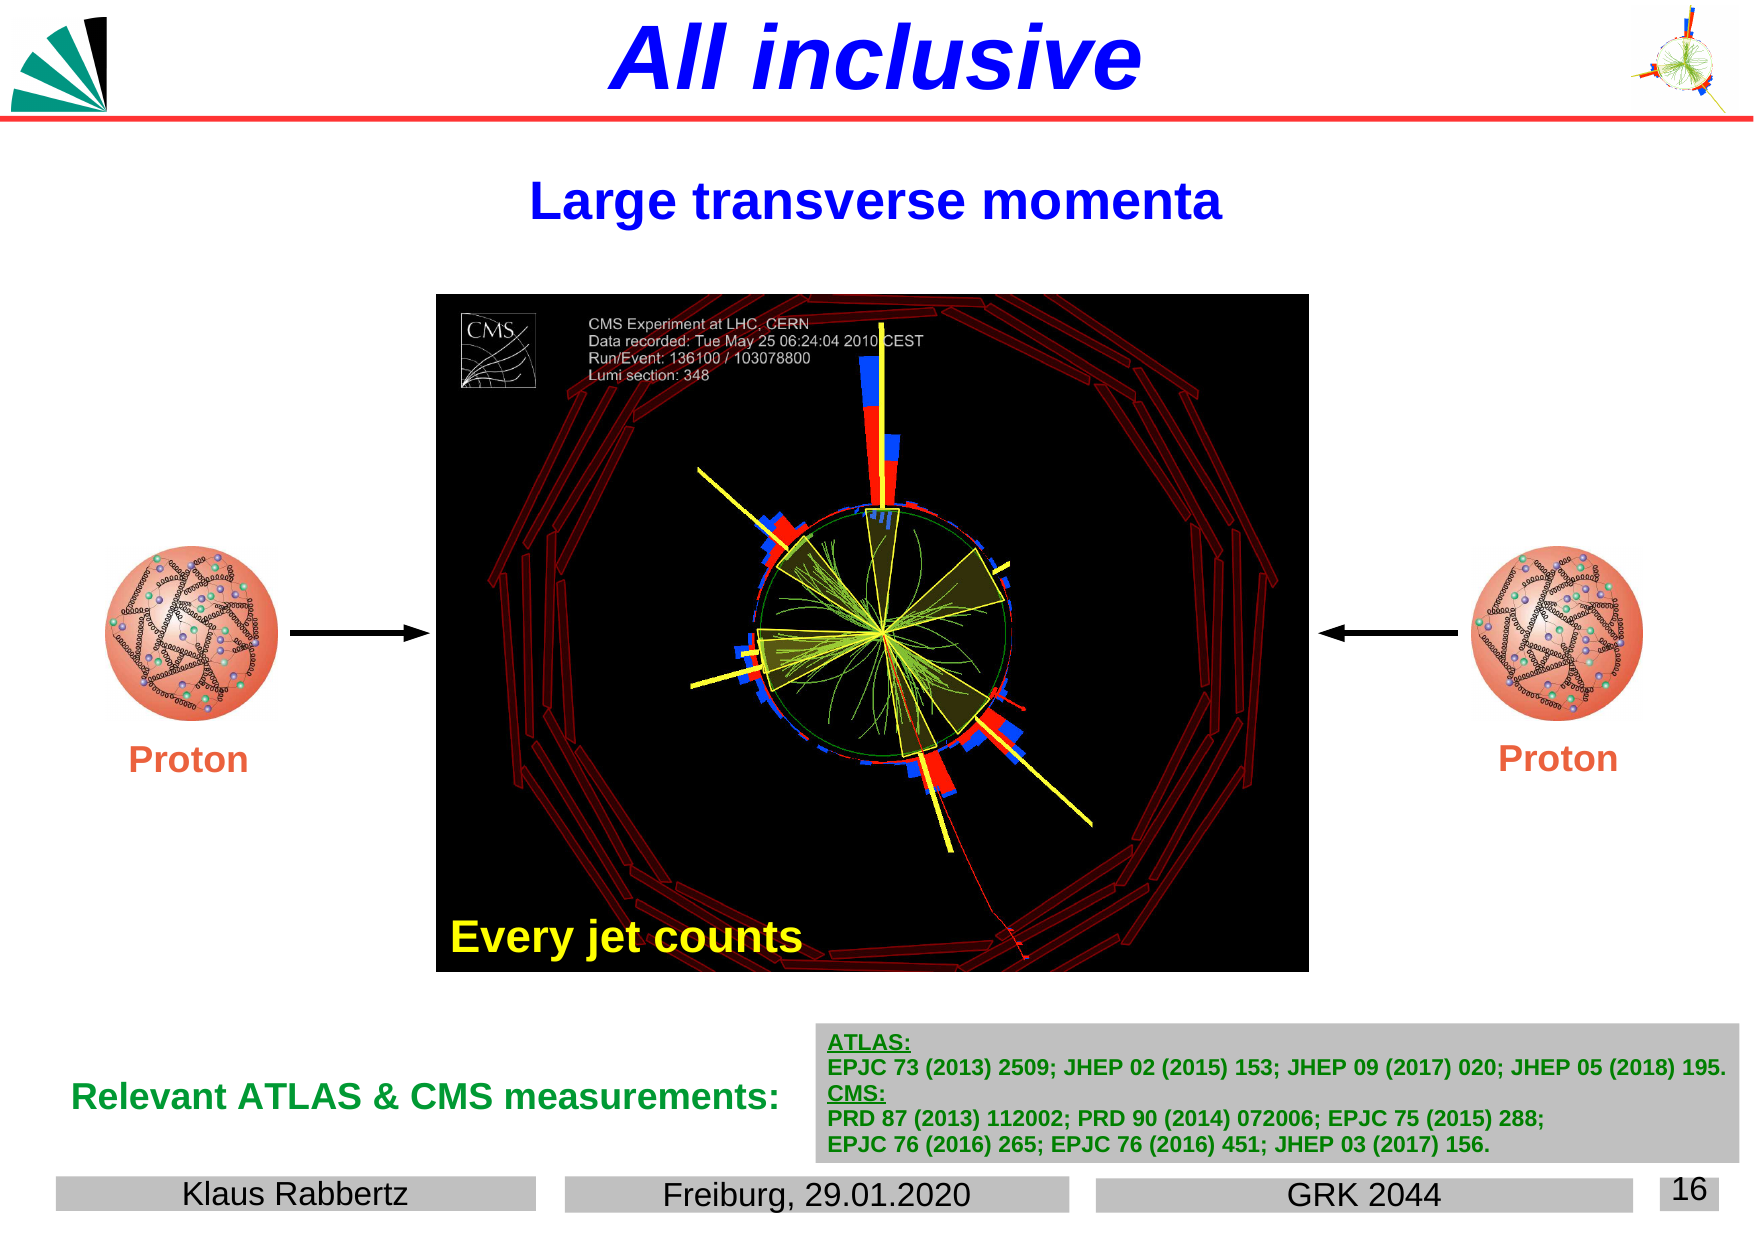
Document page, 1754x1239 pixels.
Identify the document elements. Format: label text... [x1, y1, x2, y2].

text_box ATLAS: EPJC 73 (2013) 2509; JHEP 02 (2015) 153; JHEP 09 (2017) 020; JHEP 05 (2018) 195. CMS: PRD 87 (2013) 112002; PRD 90 (2014) 072006; EPJC 75 (2015) 288; EPJC 76 (2016) 265; EPJC 76 (2016) 451; JHEP 03 (2017) 156. [815, 1023, 1740, 1163]
text_box Large transverse momenta [517, 164, 1236, 238]
picture [11, 17, 107, 113]
title All inclusive [124, 0, 1630, 116]
text_box Proton [116, 732, 263, 787]
picture [1471, 546, 1643, 721]
text_box Relevant ATLAS & CMS measurements: [59, 1069, 793, 1124]
text_box Every jet counts [437, 904, 816, 968]
picture [105, 546, 278, 721]
text_box Proton [1486, 731, 1632, 787]
picture [1631, 5, 1739, 113]
picture [436, 294, 1309, 973]
